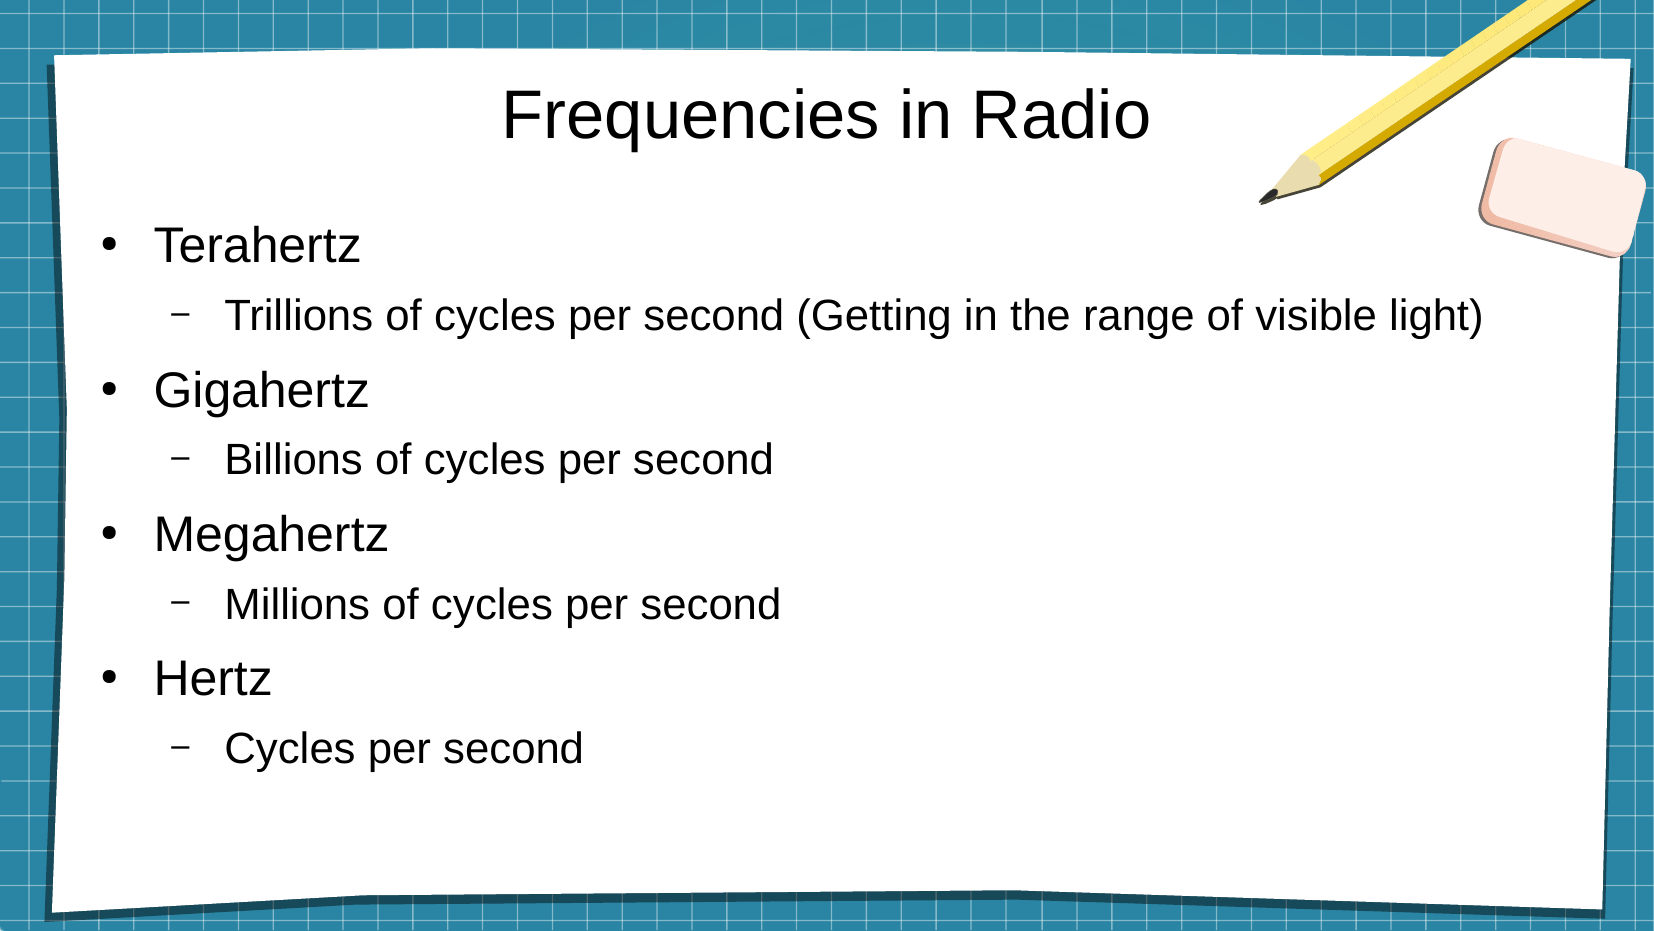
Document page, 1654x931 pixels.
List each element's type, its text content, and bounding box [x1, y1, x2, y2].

title Frequencies in Radio [82, 37, 1571, 193]
list Terahertz Trillions of cycles per second (Getting in the range of visible light) Gigahertz Billions of cycles per second Megahertz Millions of cycles per second Hertz Cycles per second [82, 217, 1571, 826]
